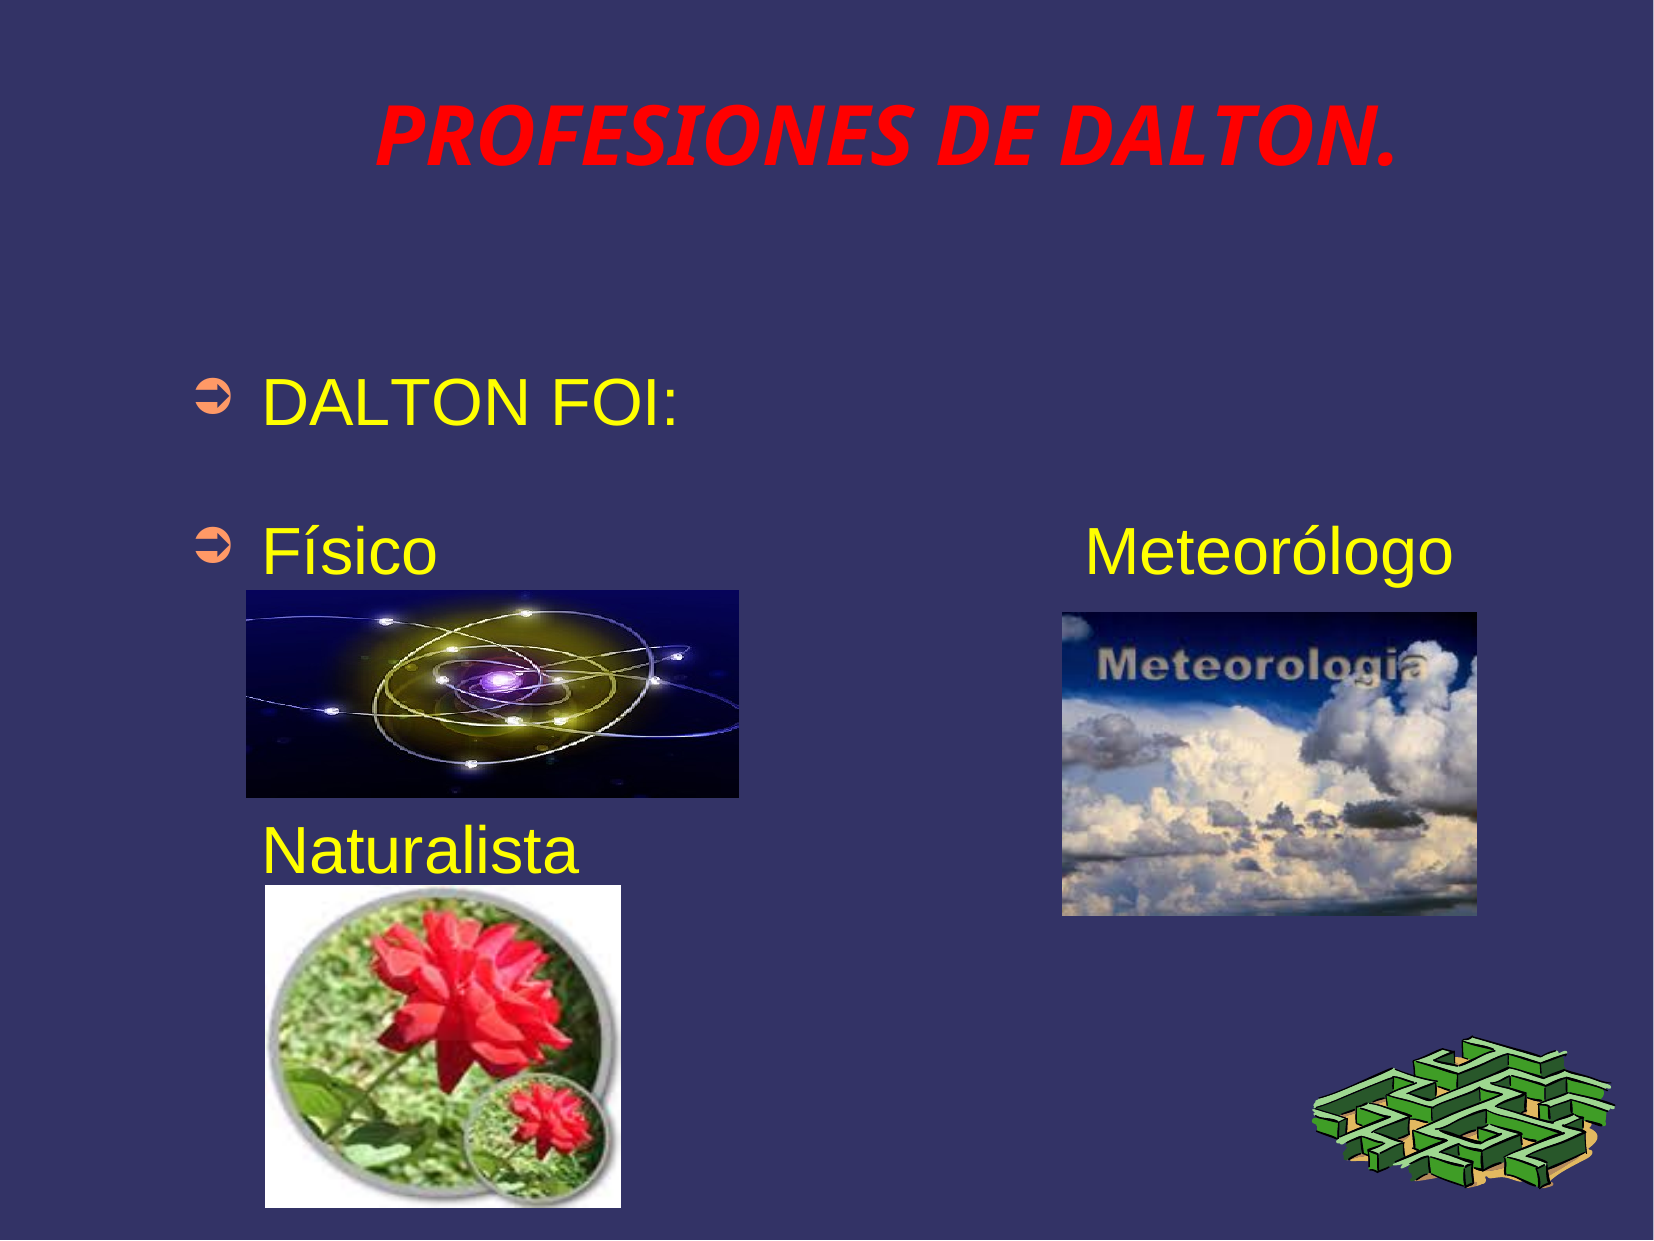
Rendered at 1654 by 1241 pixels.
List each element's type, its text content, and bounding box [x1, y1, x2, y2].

title PROFESIONES DE DALTON. [182, 29, 1595, 237]
picture [1062, 612, 1477, 916]
picture [265, 885, 621, 1208]
list DALTON FOI: Físico Meteorólogo Naturalista [178, 364, 1570, 1241]
picture [246, 590, 739, 798]
